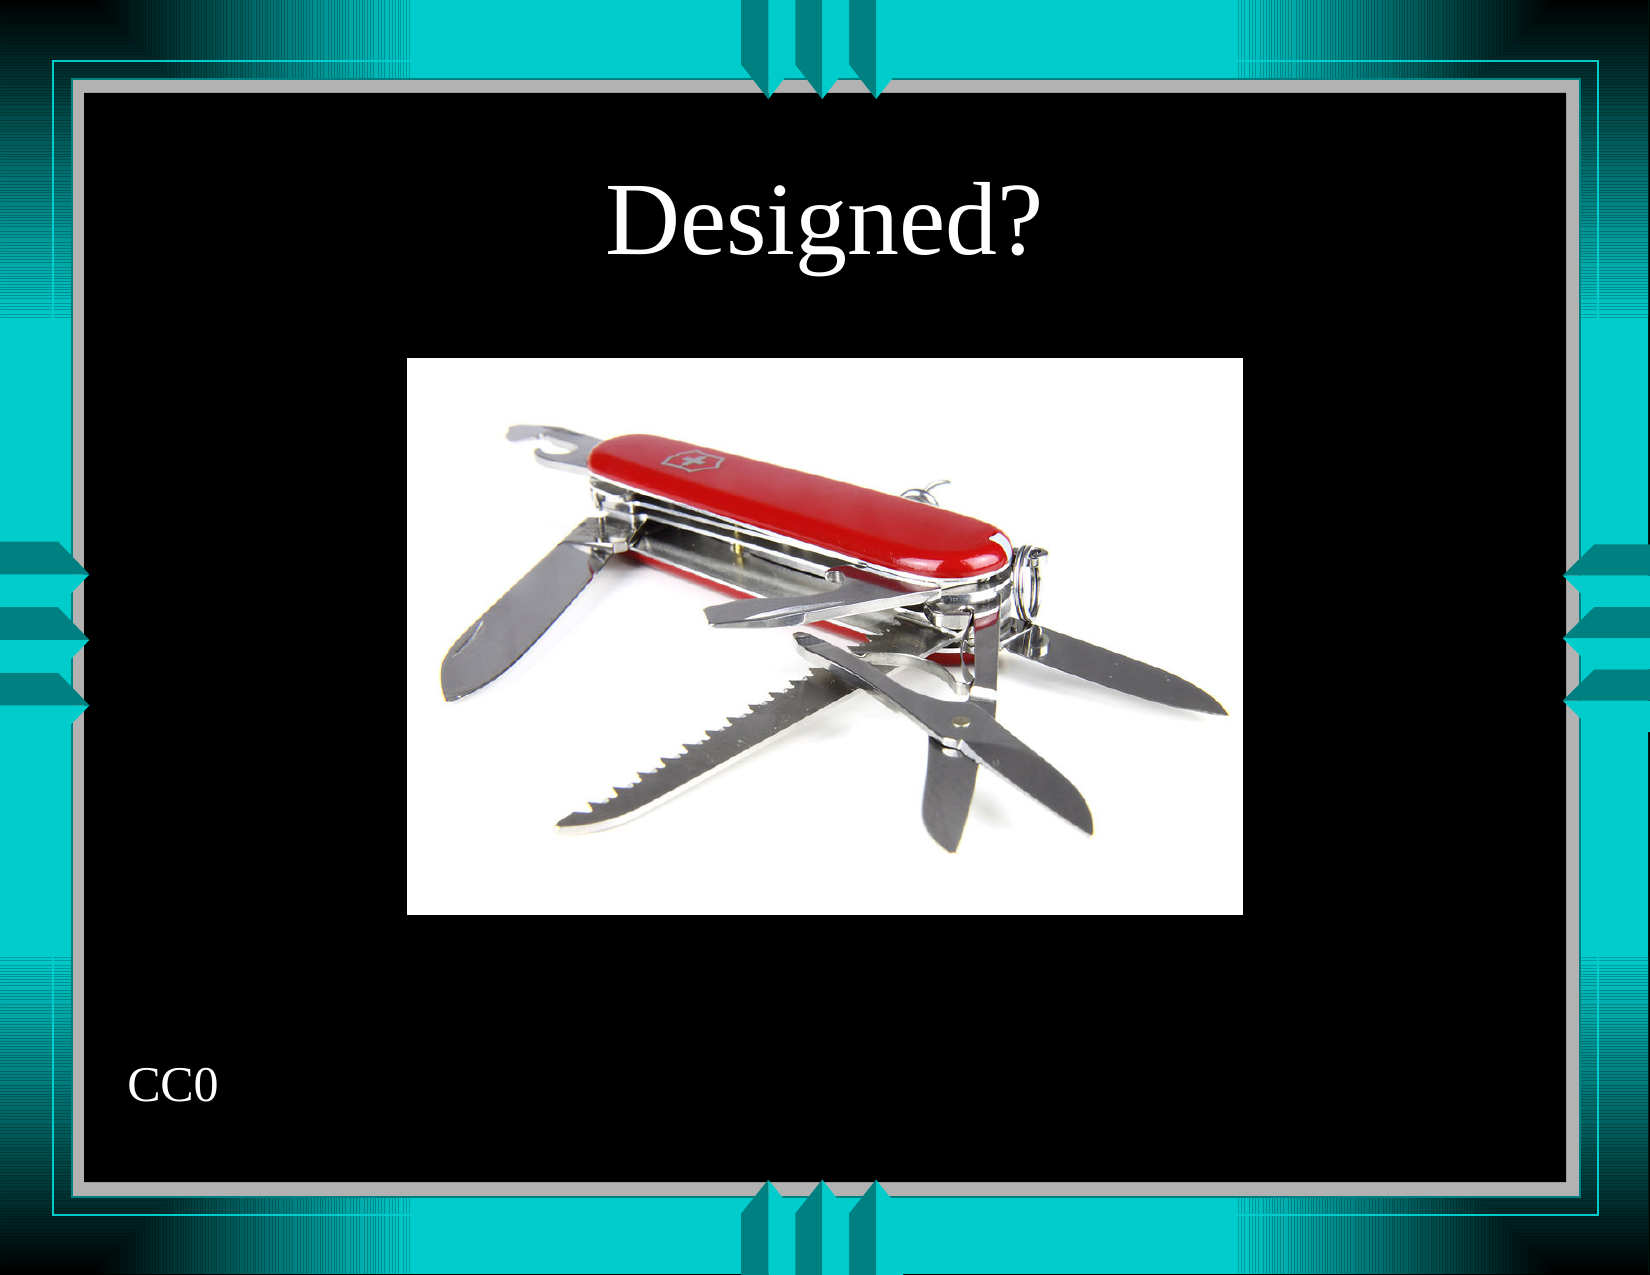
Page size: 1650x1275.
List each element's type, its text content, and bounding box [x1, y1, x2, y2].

text_box CC0 [112, 1049, 525, 1126]
picture [407, 358, 1243, 915]
title Designed? [123, 113, 1527, 326]
